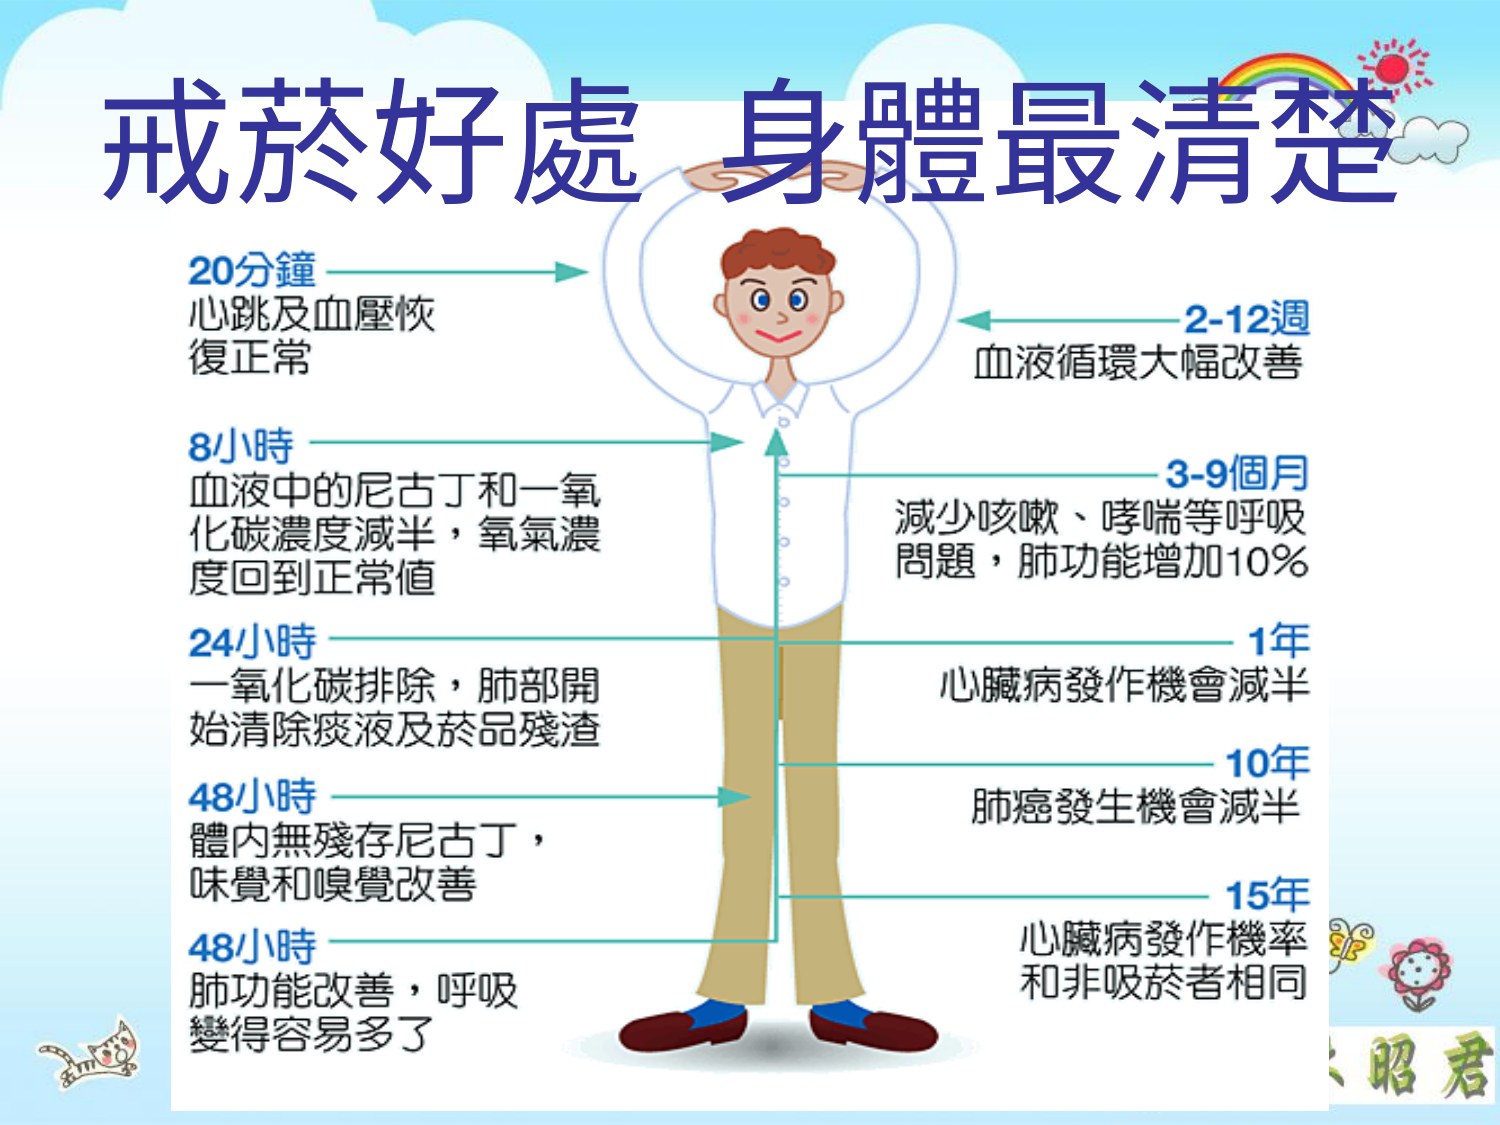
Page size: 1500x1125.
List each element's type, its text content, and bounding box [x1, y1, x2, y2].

title 戒菸好處 身體最清楚 [75, 45, 1426, 233]
picture [171, 233, 1329, 1111]
